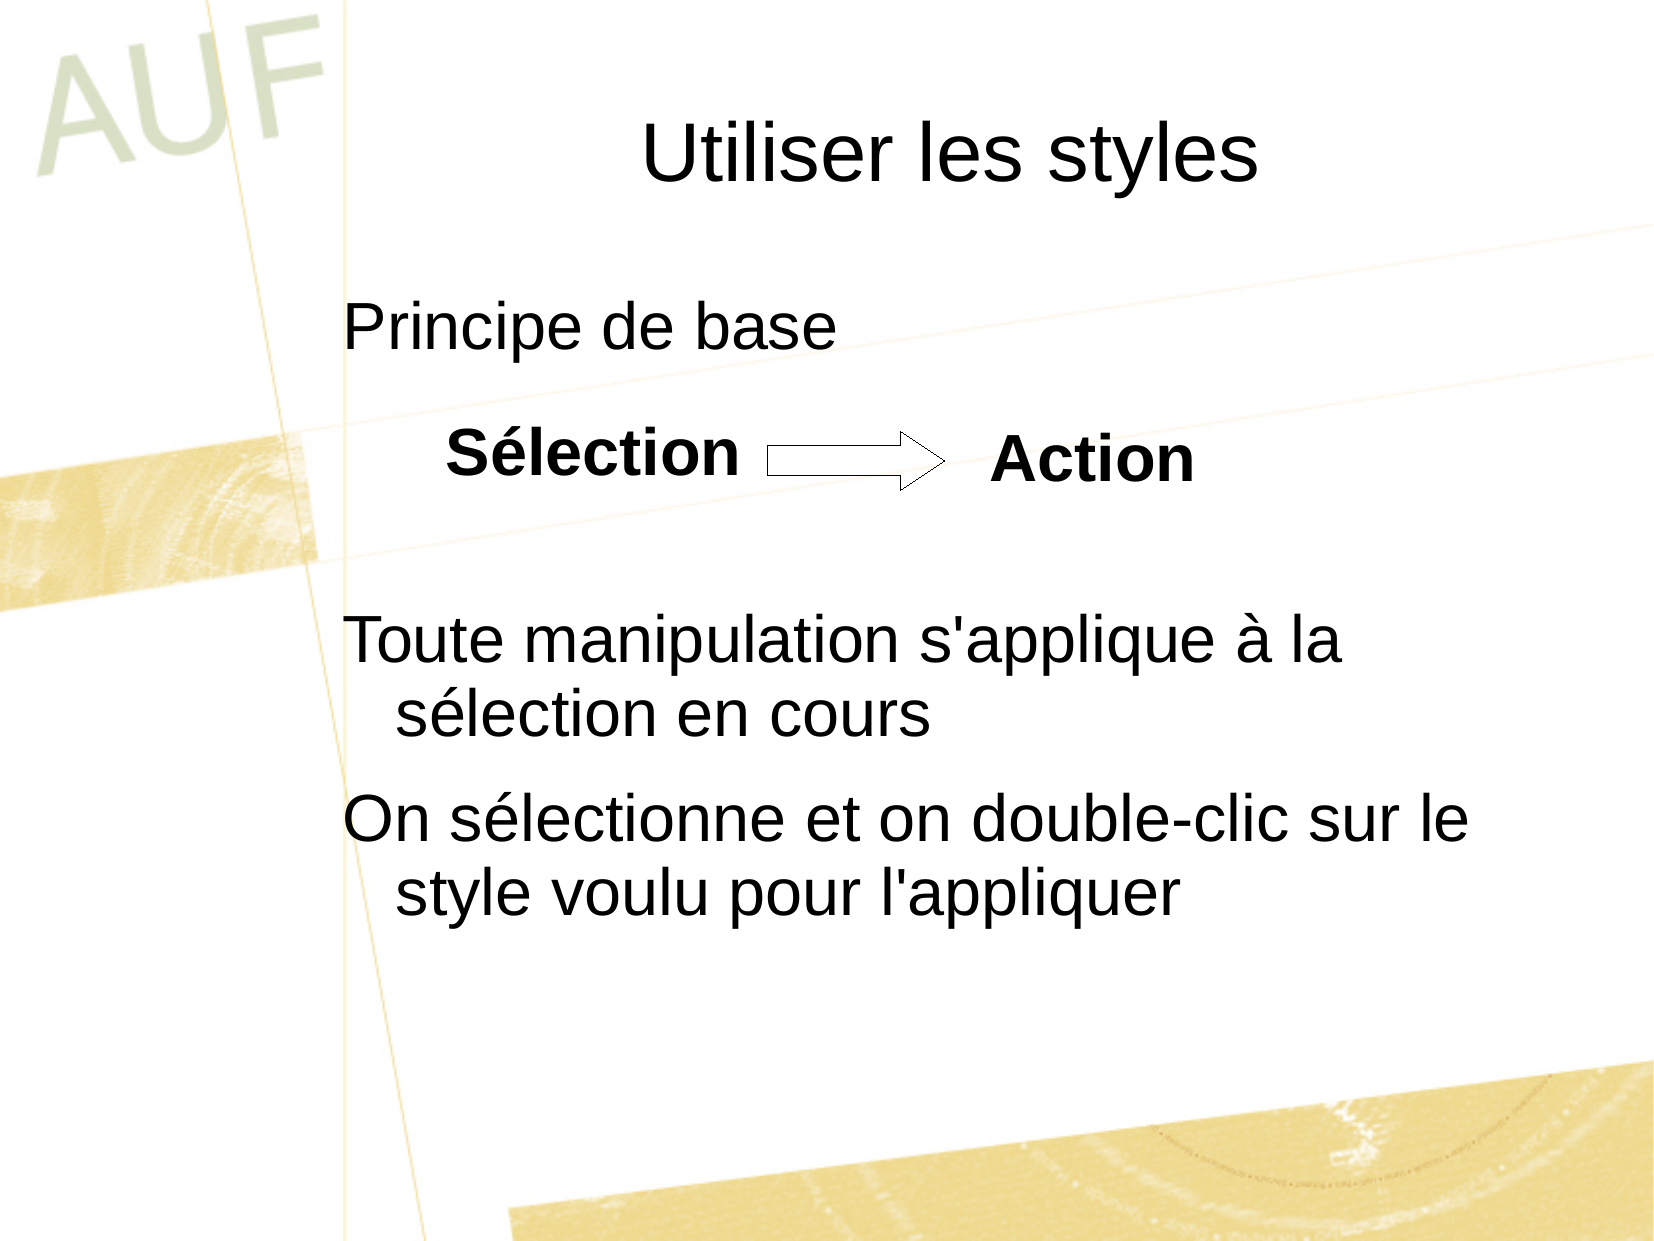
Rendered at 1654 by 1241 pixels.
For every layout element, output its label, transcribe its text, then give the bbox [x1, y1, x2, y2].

title Utiliser les styles [82, 56, 1571, 250]
picture [0, 0, 1654, 1241]
list Principe de base Toute manipulation s'applique à la sélection en cours On sélectionne et on double-clic sur le style voulu pour l'appliquer [88, 288, 1577, 1093]
text_box Action [974, 413, 1329, 503]
text_box Sélection [431, 407, 786, 498]
